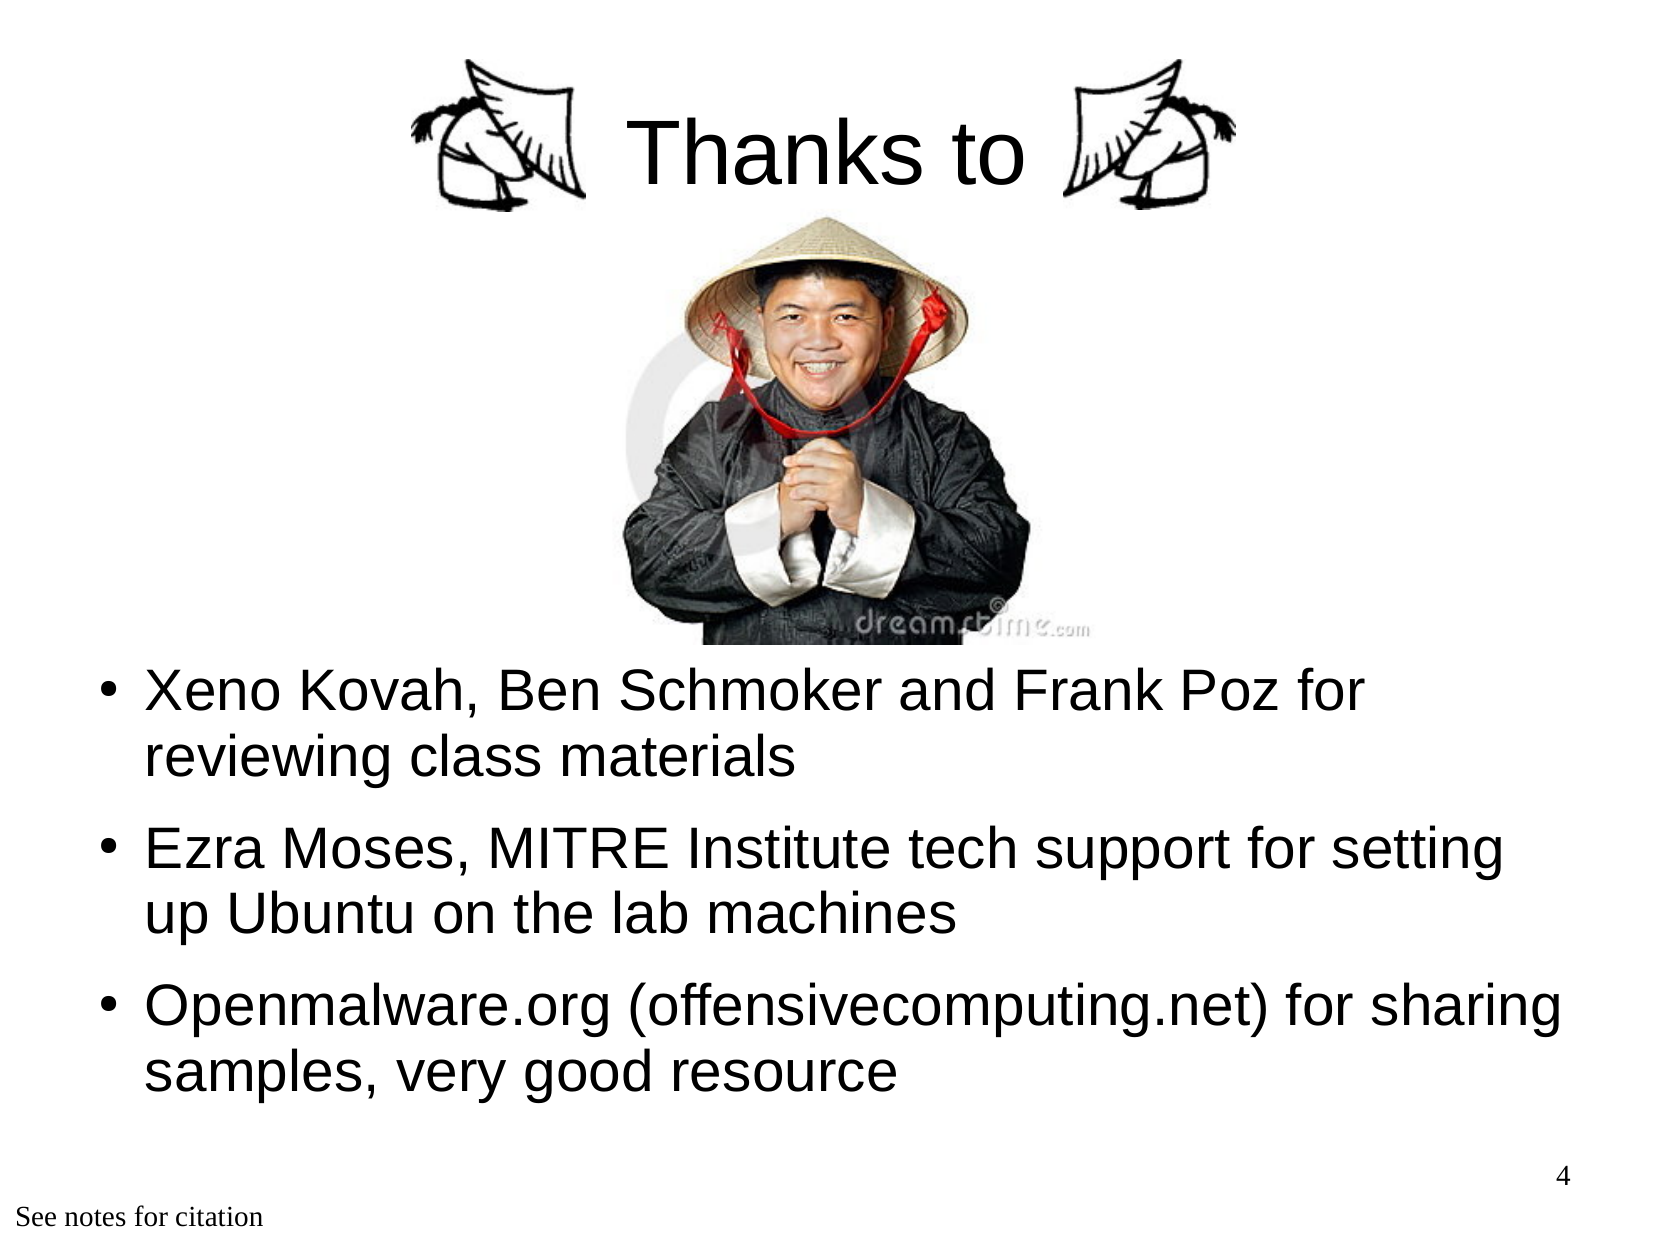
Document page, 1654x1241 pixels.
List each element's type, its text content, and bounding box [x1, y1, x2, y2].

title Thanks to [82, 49, 1571, 257]
list Xeno Kovah, Ben Schmoker and Frank Poz for reviewing class materials Ezra Moses, MITRE Institute tech support for setting up Ubuntu on the lab machines Openmalware.org (offensivecomputing.net) for sharing samples, very good resource [82, 290, 1576, 1111]
picture [411, 59, 1236, 646]
